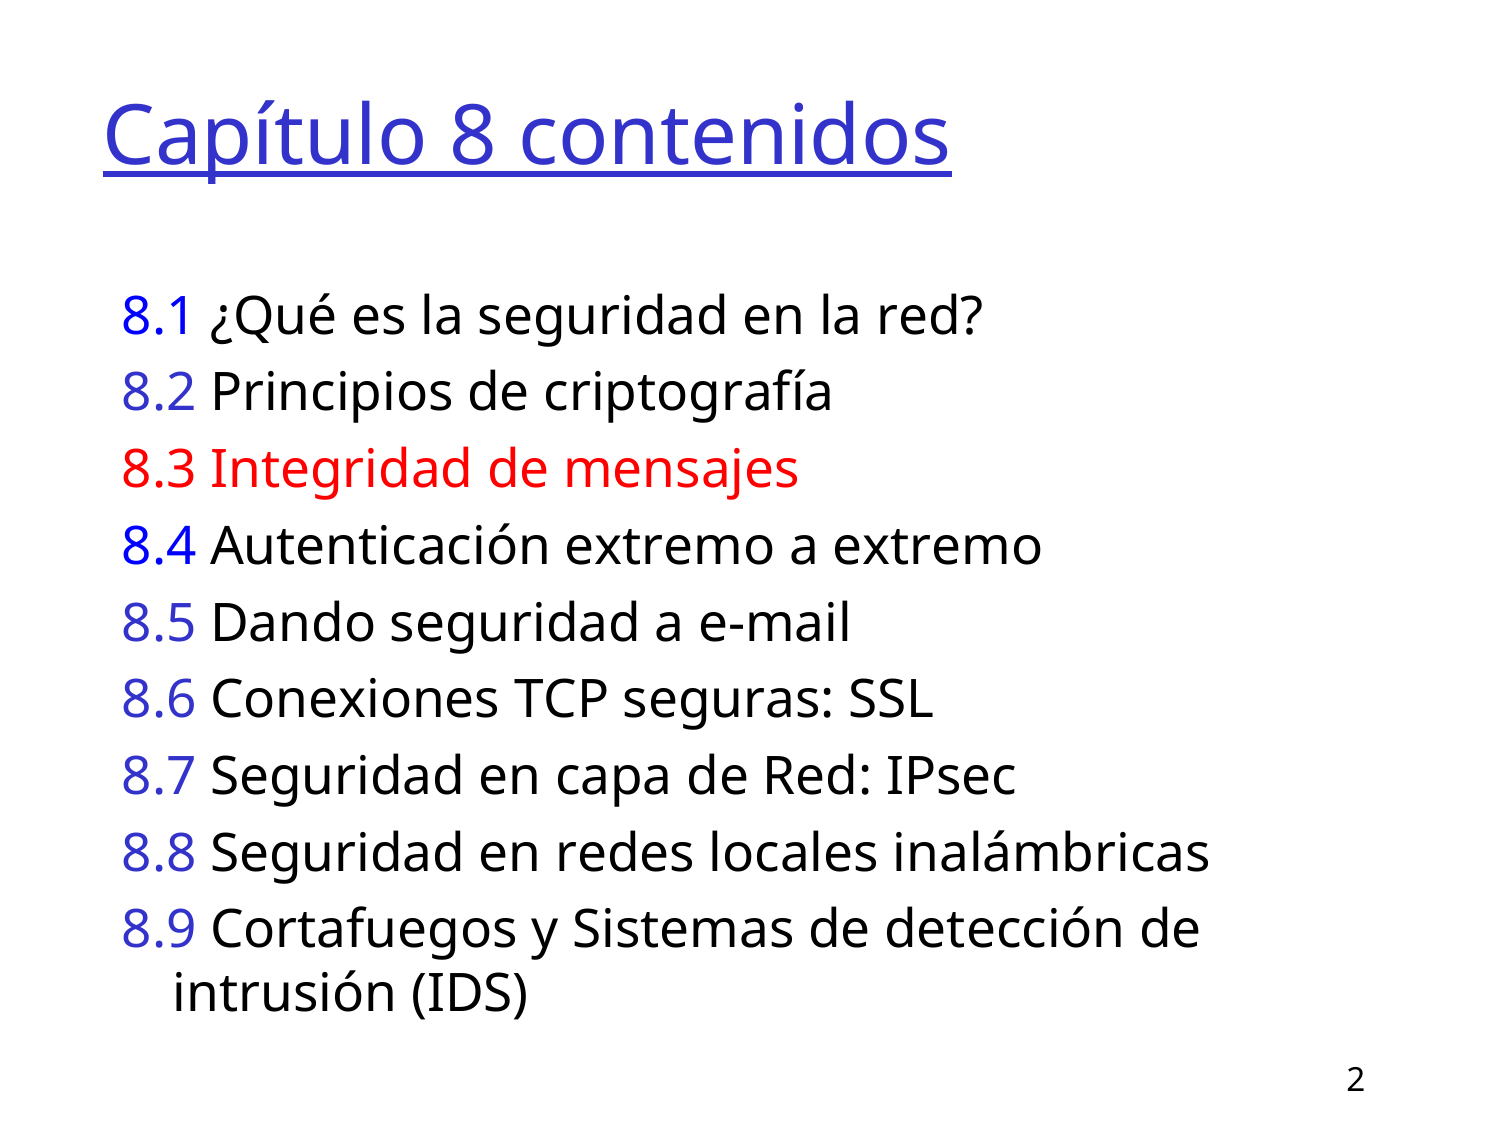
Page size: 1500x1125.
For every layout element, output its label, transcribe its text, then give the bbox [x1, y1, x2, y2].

list 8.1 ¿Qué es la seguridad en la red? 8.2 Principios de criptografía 8.3 Integridad de mensajes 8.4 Autenticación extremo a extremo 8.5 Dando seguridad a e-mail 8.6 Conexiones TCP seguras: SSL 8.7 Seguridad en capa de Red: IPsec 8.8 Seguridad en redes locales inalámbricas 8.9 Cortafuegos y Sistemas de detección de intrusión (IDS) [106, 273, 1382, 1037]
title Capítulo 8 contenidos [87, 37, 1363, 225]
